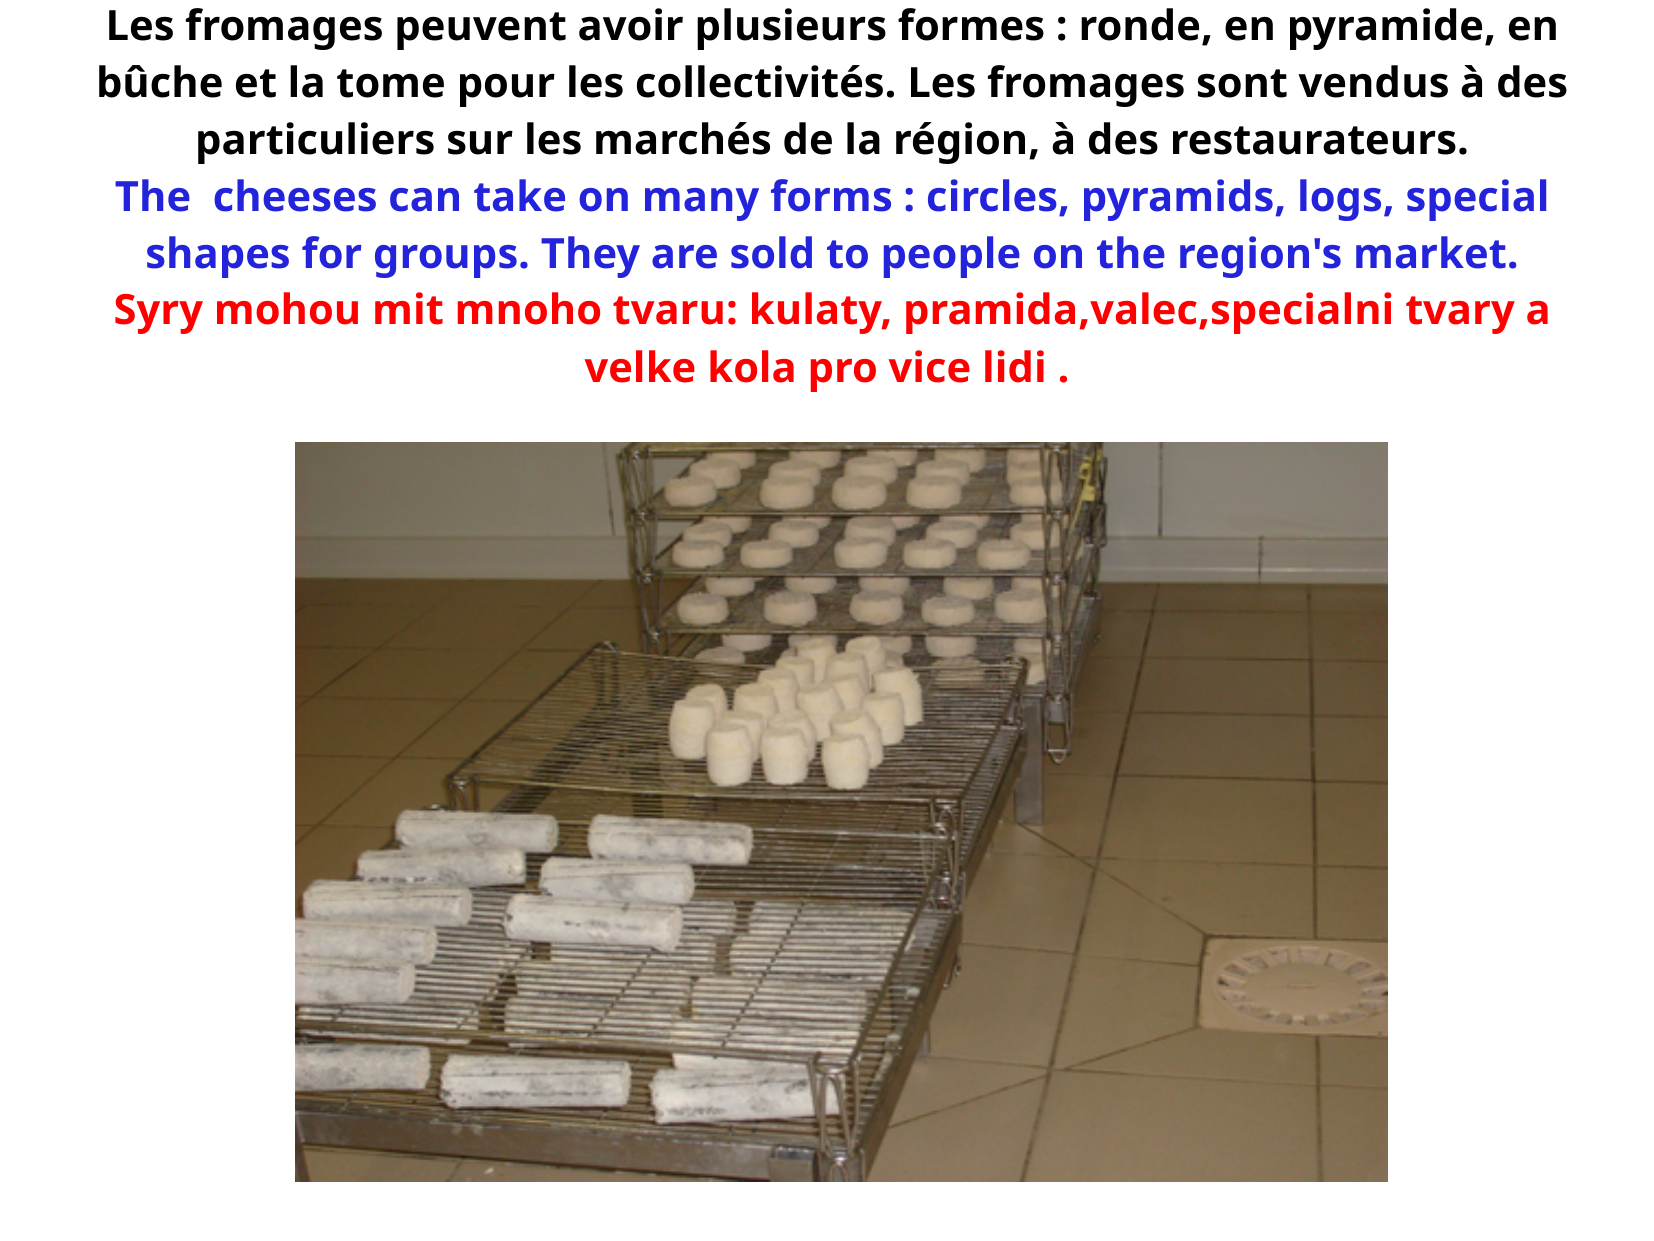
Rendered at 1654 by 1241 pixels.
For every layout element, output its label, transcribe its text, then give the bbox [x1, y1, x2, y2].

picture [295, 442, 1388, 1182]
title Les fromages peuvent avoir plusieurs formes : ronde, en pyramide, en bûche et la tome pour les collectivités. Les fromages sont vendus à des particuliers sur les marchés de la région, à des restaurateurs. The cheeses can take on many forms : circles, pyramids, logs, special shapes for groups. They are sold to people on the region's market. Syry mohou mit mnoho tvaru: kulaty, pramida,valec,specialni tvary a velke kola pro vice lidi . [88, 0, 1577, 399]
